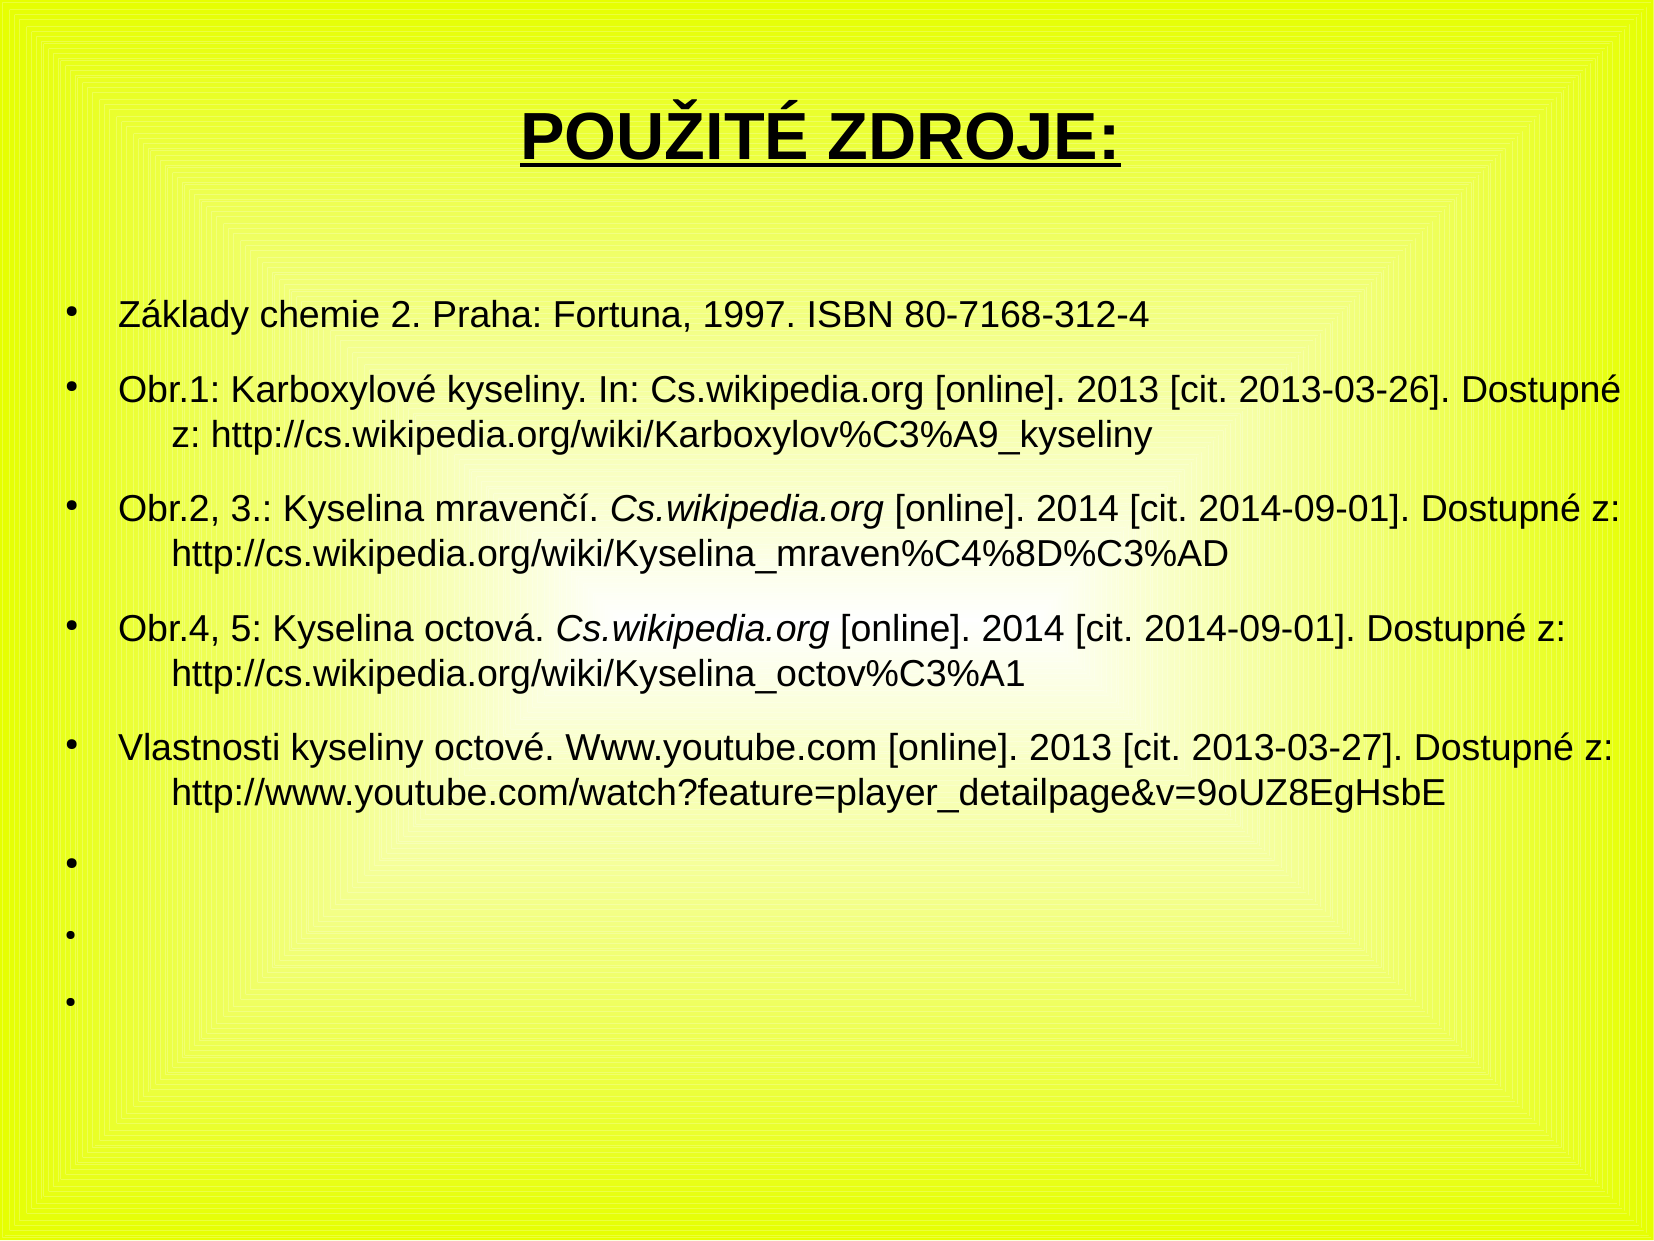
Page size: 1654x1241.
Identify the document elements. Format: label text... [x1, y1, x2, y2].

list Základy chemie 2. Praha: Fortuna, 1997. ISBN 80-7168-312-4 Obr.1: Karboxylové kyseliny. In: Cs.wikipedia.org [online]. 2013 [cit. 2013-03-26]. Dostupné z: http://cs.wikipedia.org/wiki/Karboxylov%C3%A9_kyseliny Obr.2, 3.: Kyselina mravenčí. Cs.wikipedia.org [online]. 2014 [cit. 2014-09-01]. Dostupné z: http://cs.wikipedia.org/wiki/Kyselina_mraven%C4%8D%C3%AD Obr.4, 5: Kyselina octová. Cs.wikipedia.org [online]. 2014 [cit. 2014-09-01]. Dostupné z: http://cs.wikipedia.org/wiki/Kyselina_octov%C3%A1 Vlastnosti kyseliny octové. Www.youtube.com [online]. 2013 [cit. 2013-03-27]. Dostupné z: http://www.youtube.com/watch?feature=player_detailpage&v=9oUZ8EgHsbE [29, 210, 1625, 1030]
title POUŽITÉ ZDROJE: [76, 29, 1565, 210]
